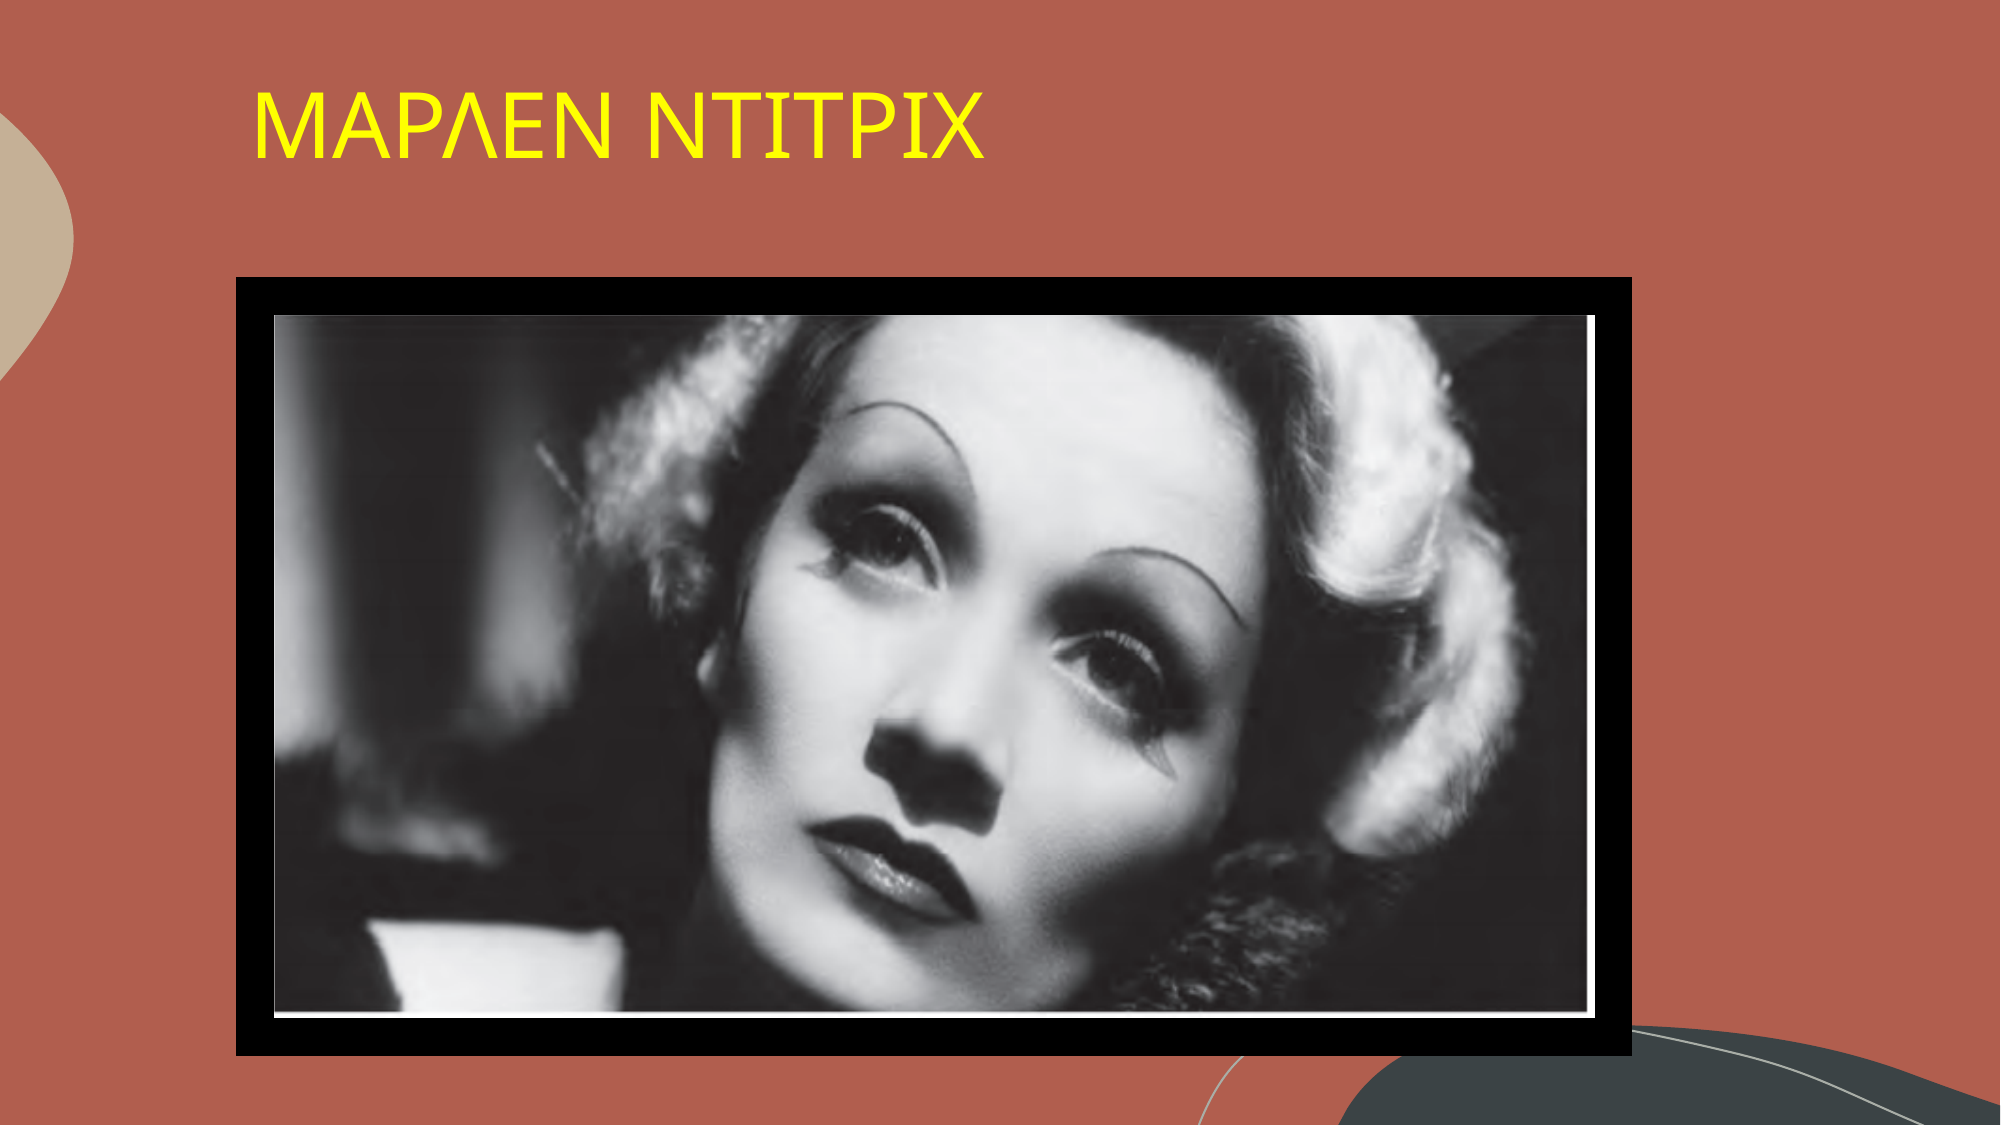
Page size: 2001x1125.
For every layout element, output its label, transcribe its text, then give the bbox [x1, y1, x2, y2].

picture [273, 314, 1595, 1018]
title ΜΑΡΛΕΝ ΝΤΙΤΡΙΧ [234, 52, 1184, 206]
